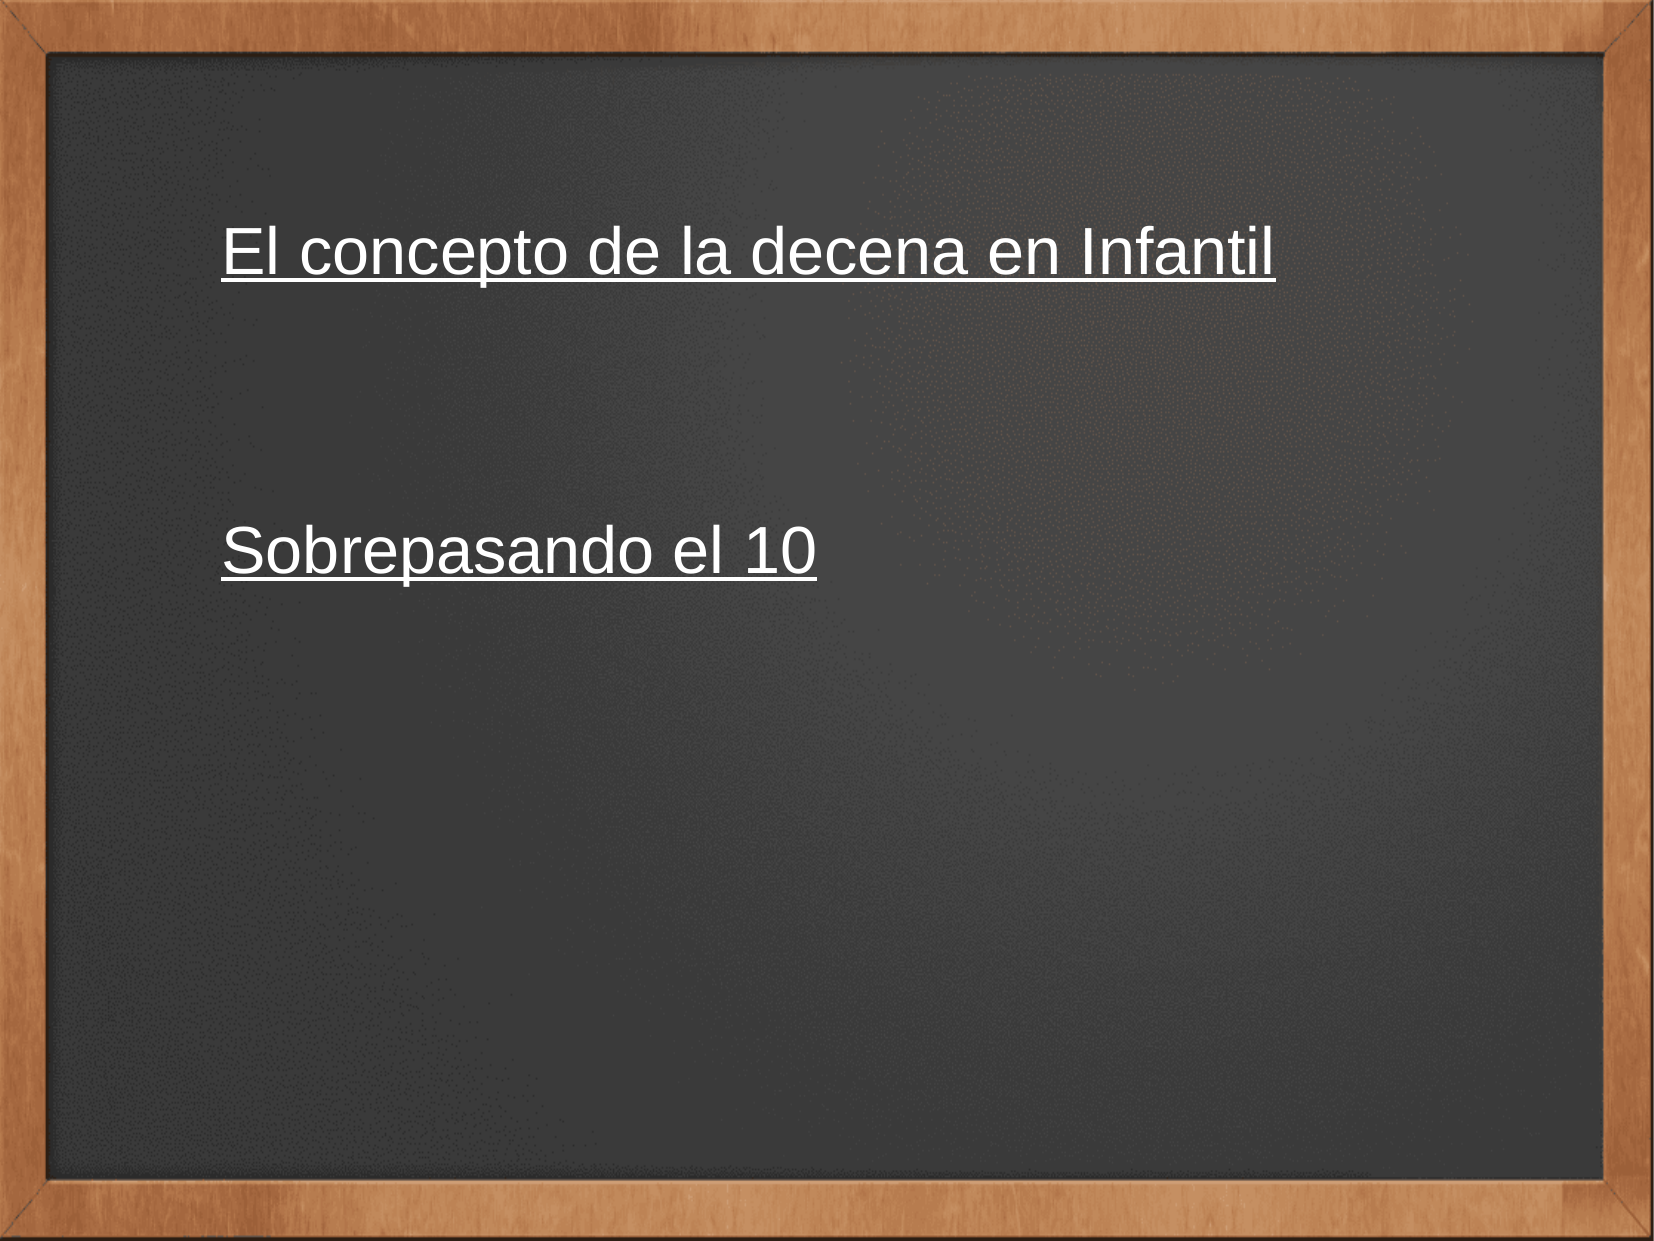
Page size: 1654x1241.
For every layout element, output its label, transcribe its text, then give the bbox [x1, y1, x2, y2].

text_box El concepto de la decena en Infantil Sobrepasando el 10 [206, 206, 1329, 885]
picture [0, 0, 1654, 1241]
